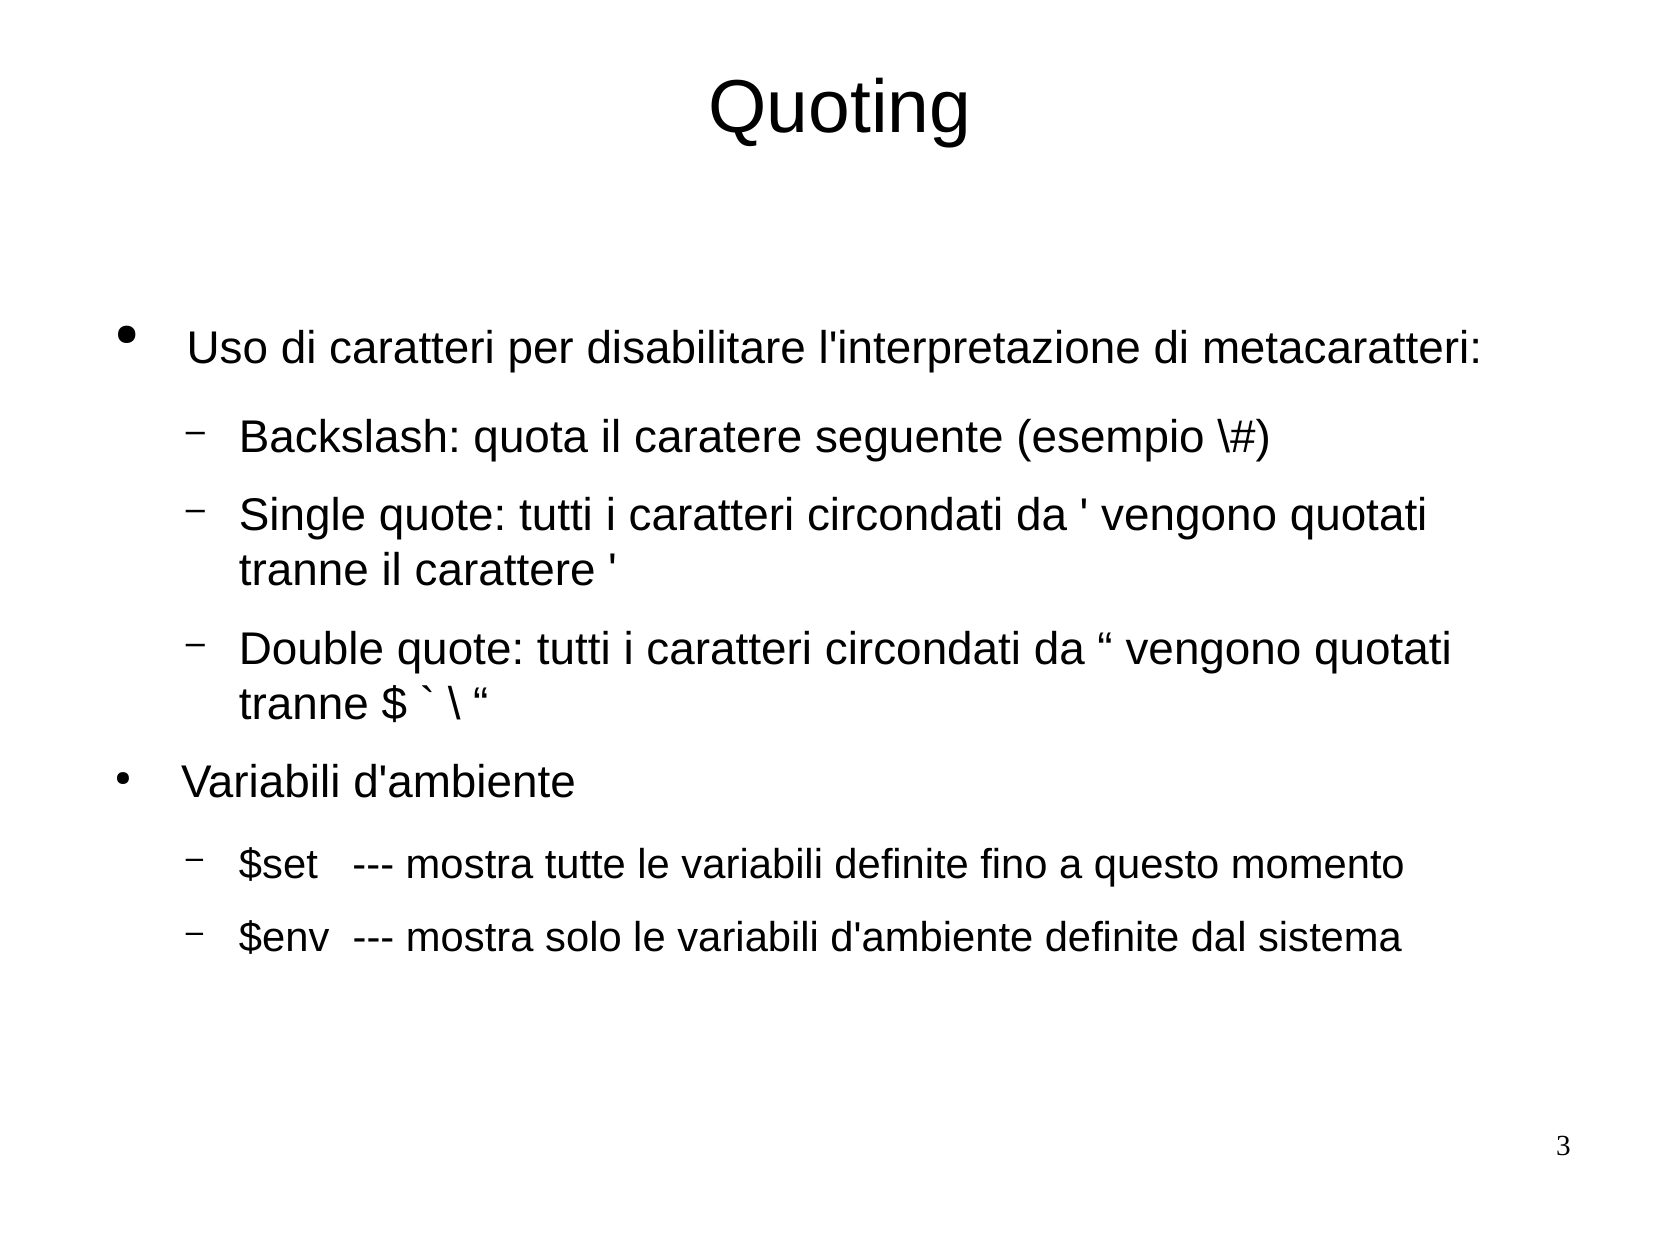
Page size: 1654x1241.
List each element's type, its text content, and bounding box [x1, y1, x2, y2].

title Quoting [82, 50, 1571, 257]
list Uso di caratteri per disabilitare l'interpretazione di metacaratteri: Backslash: quota il caratere seguente (esempio \#) Single quote: tutti i caratteri circondati da ' vengono quotati tranne il carattere ' Double quote: tutti i caratteri circondati da “ vengono quotati tranne $ ` \ “ Variabili d'ambiente $set --- mostra tutte le variabili definite fino a questo momento $env --- mostra solo le variabili d'ambiente definite dal sistema [82, 289, 1548, 1109]
